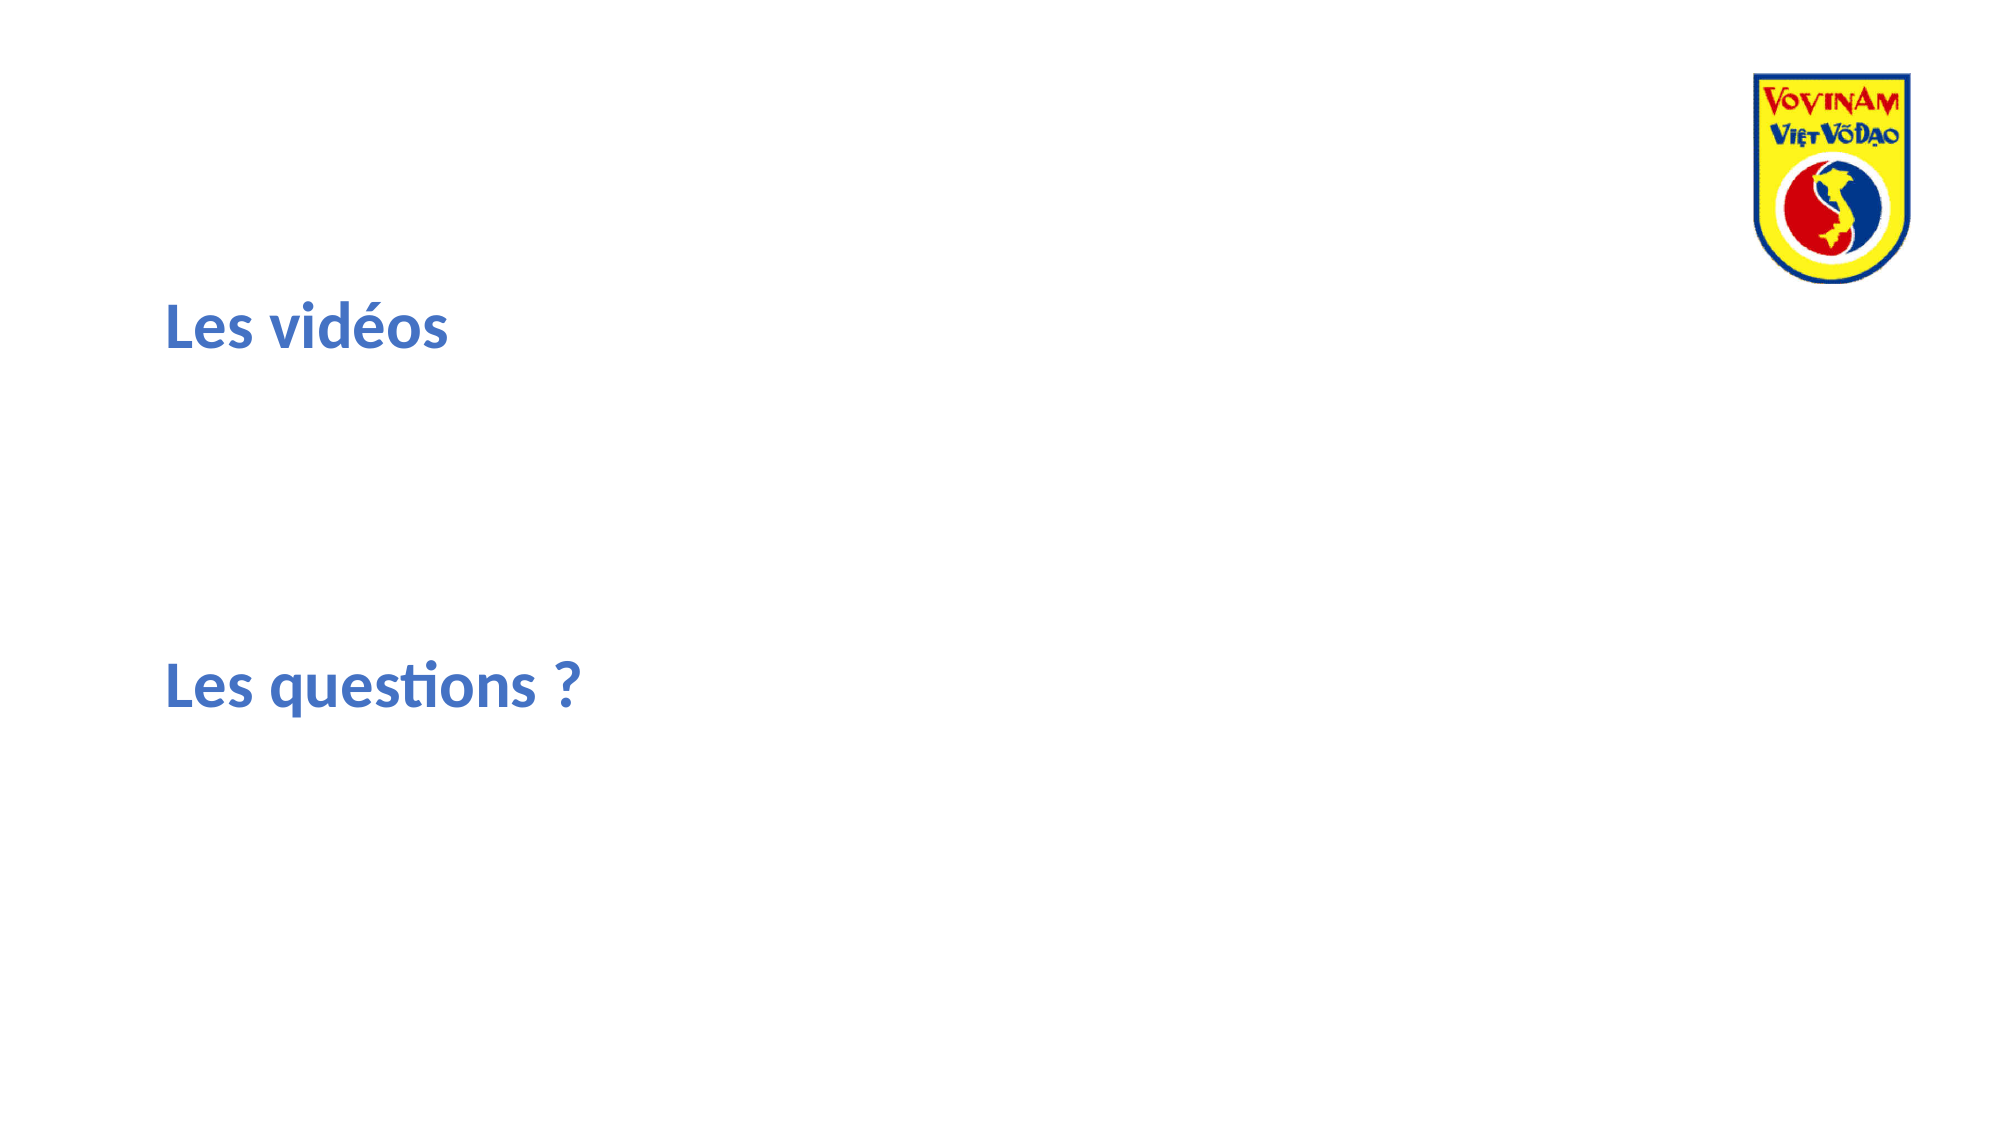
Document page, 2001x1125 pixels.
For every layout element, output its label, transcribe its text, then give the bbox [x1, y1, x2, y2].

picture [1753, 73, 1911, 284]
title Les vidéos Les questions ? [150, 283, 1876, 501]
